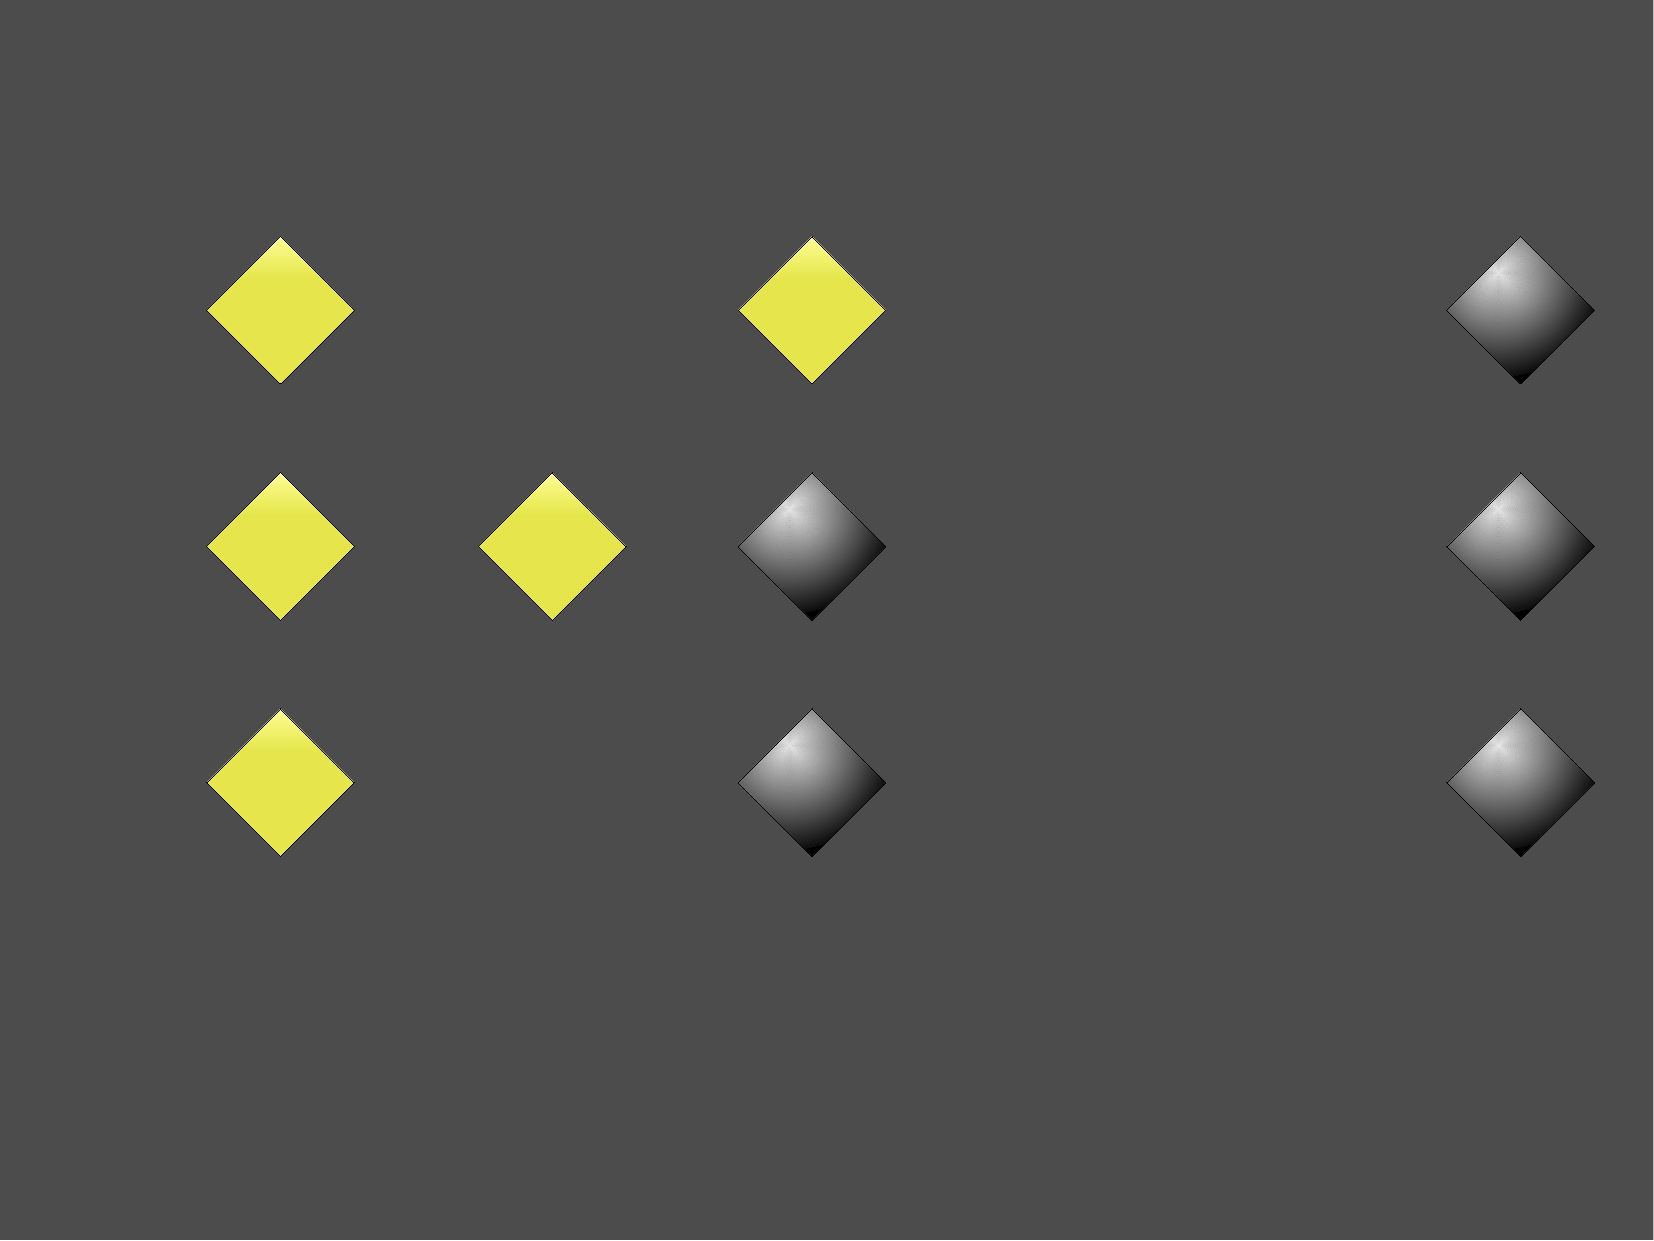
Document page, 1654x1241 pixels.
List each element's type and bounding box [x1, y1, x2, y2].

text_box [738, 708, 886, 857]
text_box [738, 236, 886, 384]
text_box [738, 472, 886, 621]
text_box [478, 472, 627, 621]
text_box [206, 236, 355, 384]
text_box [206, 472, 355, 621]
text_box [1446, 236, 1595, 384]
text_box [1446, 472, 1595, 621]
text_box [206, 708, 355, 857]
text_box [1446, 708, 1595, 857]
